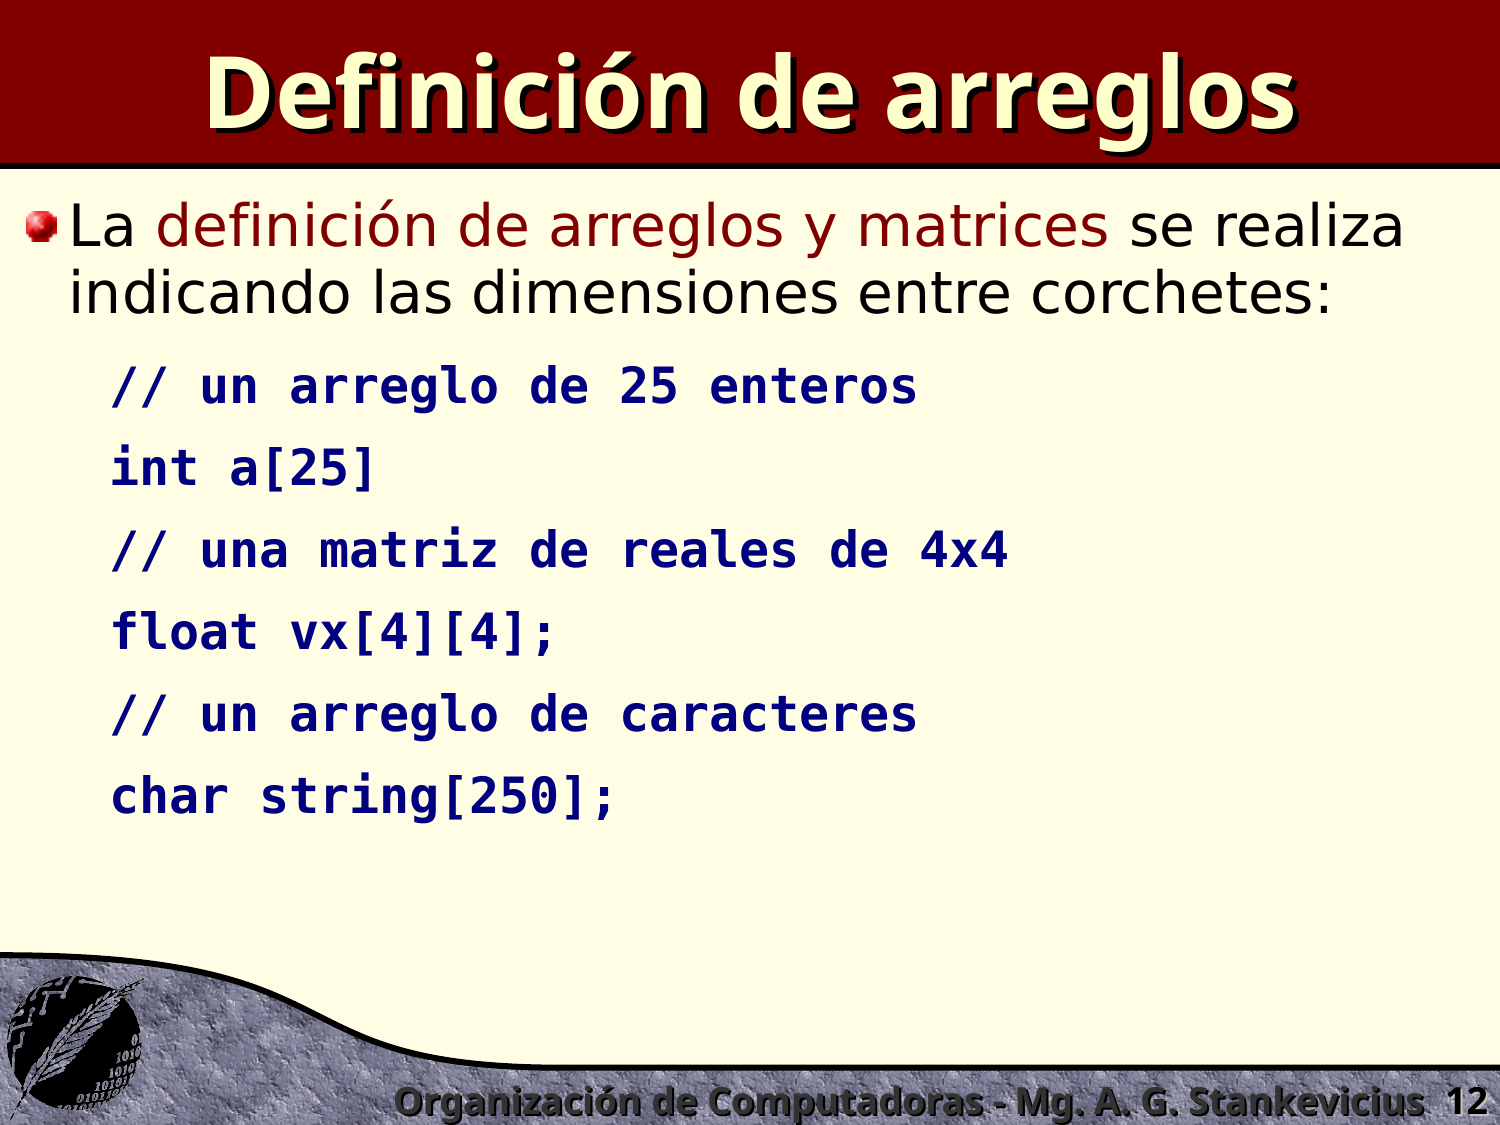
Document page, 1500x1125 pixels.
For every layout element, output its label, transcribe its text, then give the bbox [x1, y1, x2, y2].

picture [448, 1100, 455, 1110]
picture [802, 1100, 806, 1110]
title Definición de arreglos [15, 5, 1485, 160]
list La definición de arreglos y matrices se realiza indicando las dimensiones entre corchetes: // un arreglo de 25 enteros int a[25] // una matriz de reales de 4x4 float vx[4][4]; // un arreglo de caracteres char string[250]; [11, 192, 1486, 935]
picture [1058, 1100, 1065, 1110]
picture [0, 959, 1500, 1125]
